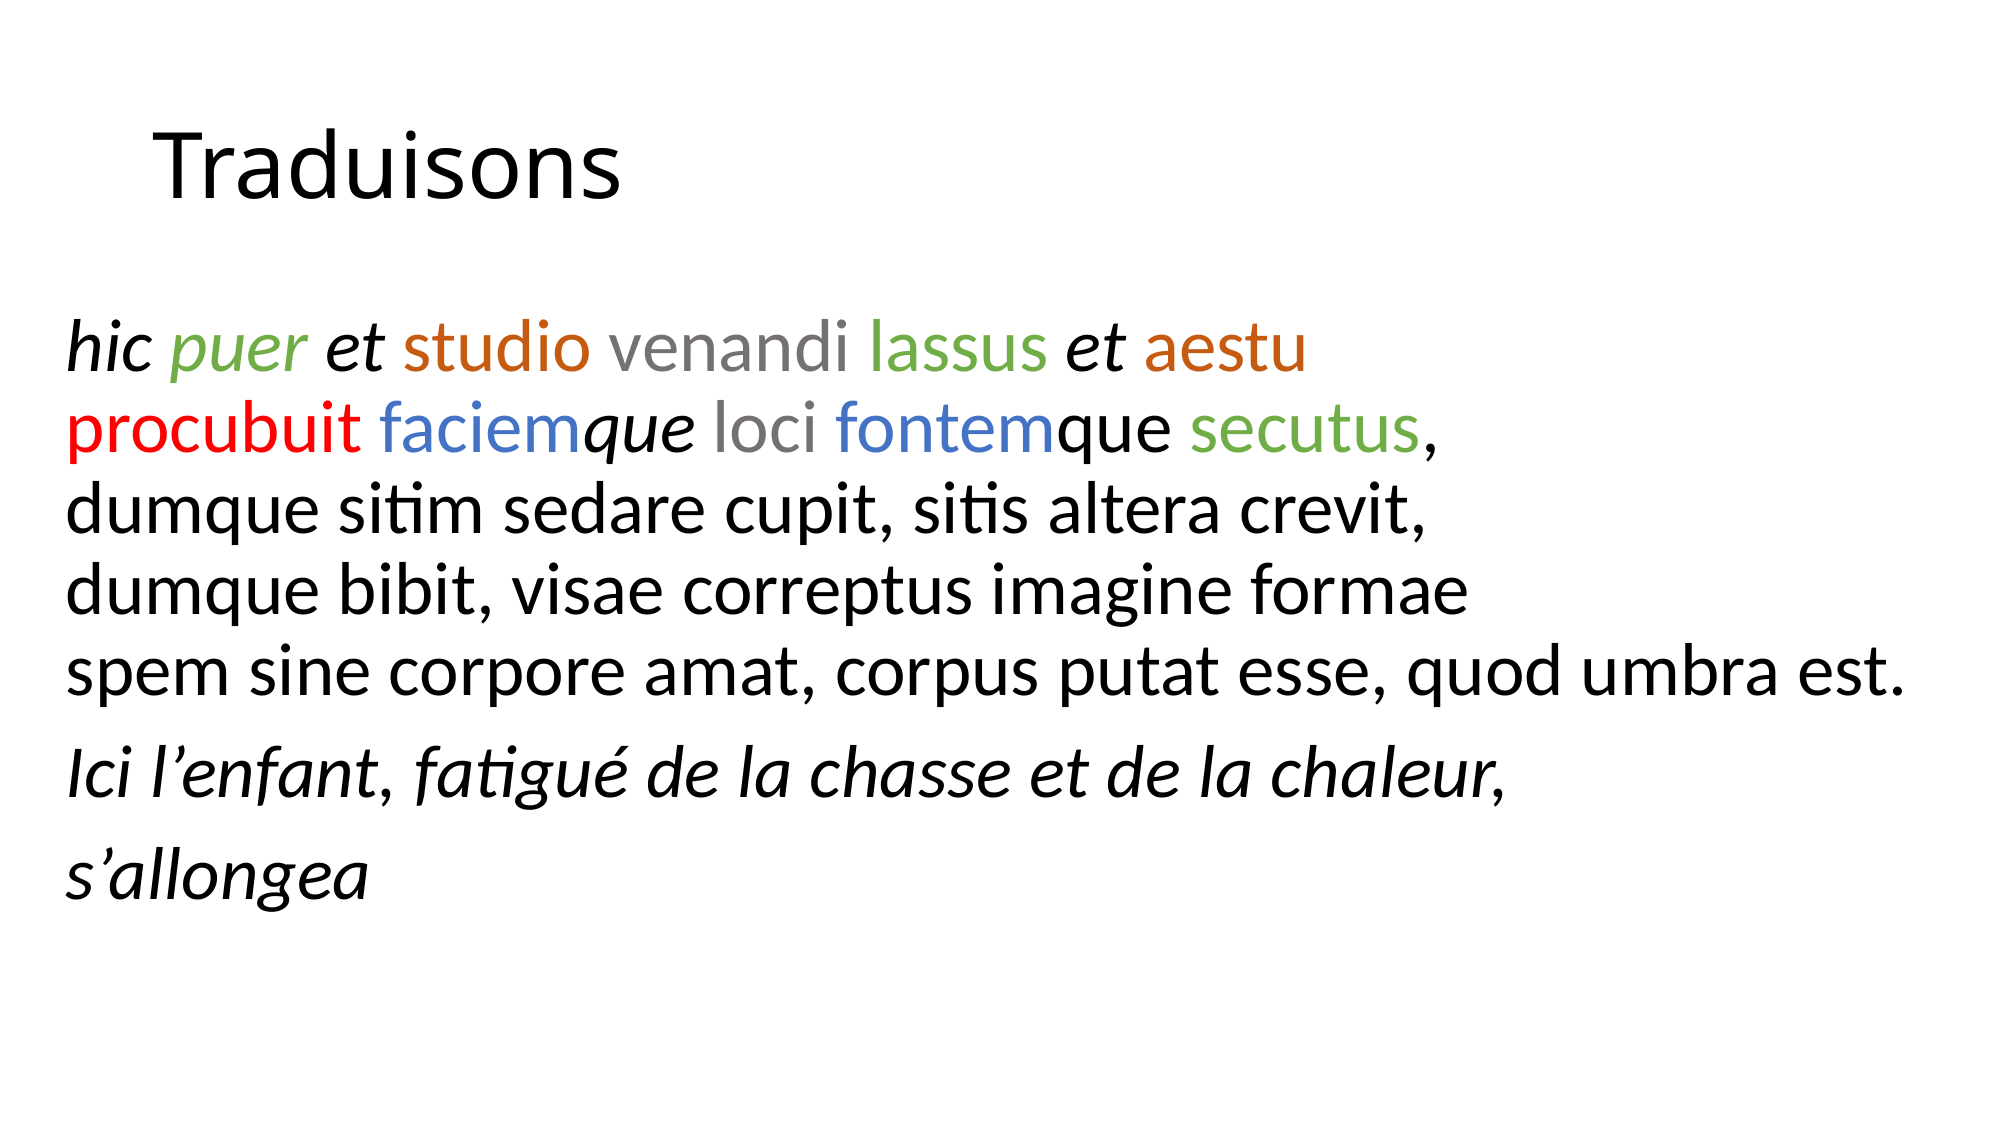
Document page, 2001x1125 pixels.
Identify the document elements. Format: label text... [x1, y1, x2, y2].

title Traduisons [137, 59, 1863, 278]
list hic puer et studio venandi lassus et aestu procubuit faciemque loci fontemque secutus, dumque sitim sedare cupit, sitis altera crevit, dumque bibit, visae correptus imagine formae spem sine corpore amat, corpus putat esse, quod umbra est. Ici l’enfant, fatigué de la chasse et de la chaleur, s’allongea [50, 299, 1956, 1014]
